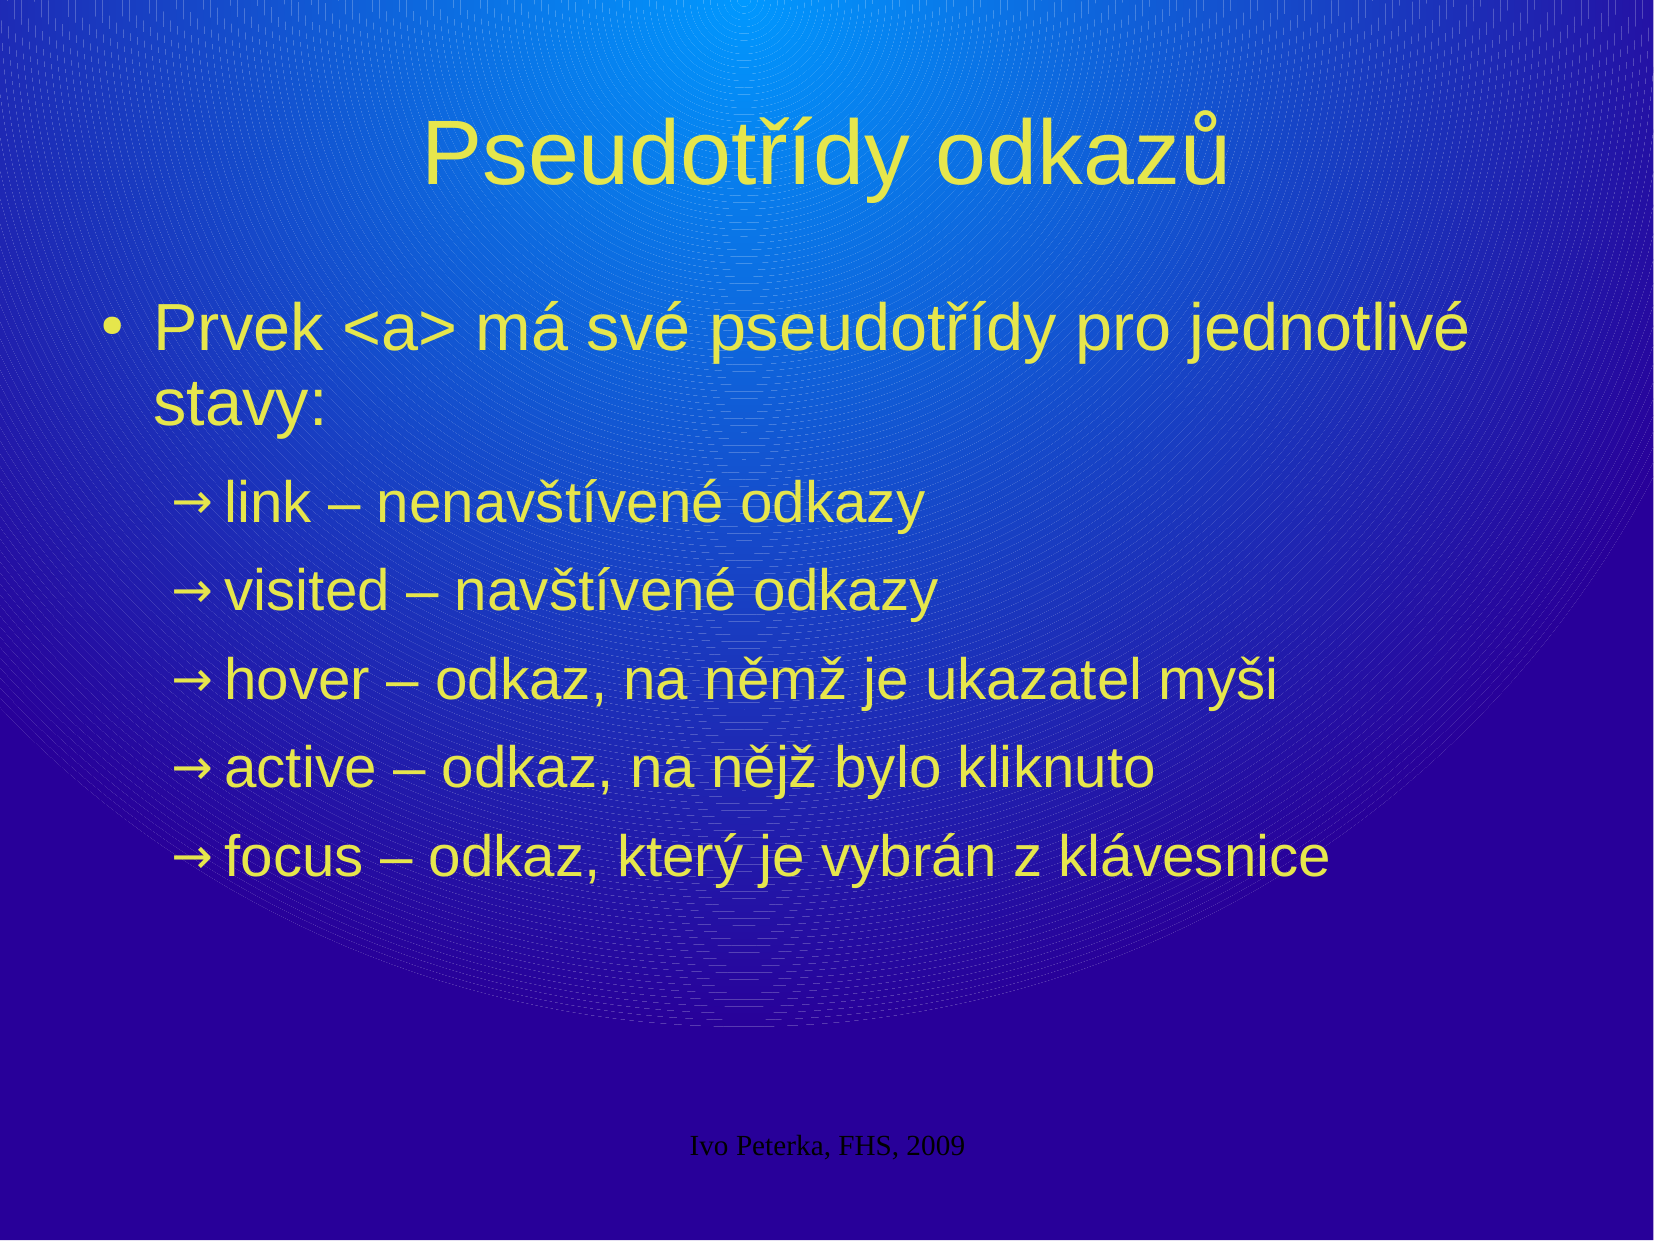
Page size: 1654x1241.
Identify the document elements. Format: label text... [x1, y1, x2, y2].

title Pseudotřídy odkazů [82, 56, 1571, 250]
list Prvek <a> má své pseudotřídy pro jednotlivé stavy: link – nenavštívené odkazy visited – navštívené odkazy hover – odkaz, na němž je ukazatel myši active – odkaz, na nějž bylo kliknuto focus – odkaz, který je vybrán z klávesnice [82, 290, 1571, 1094]
